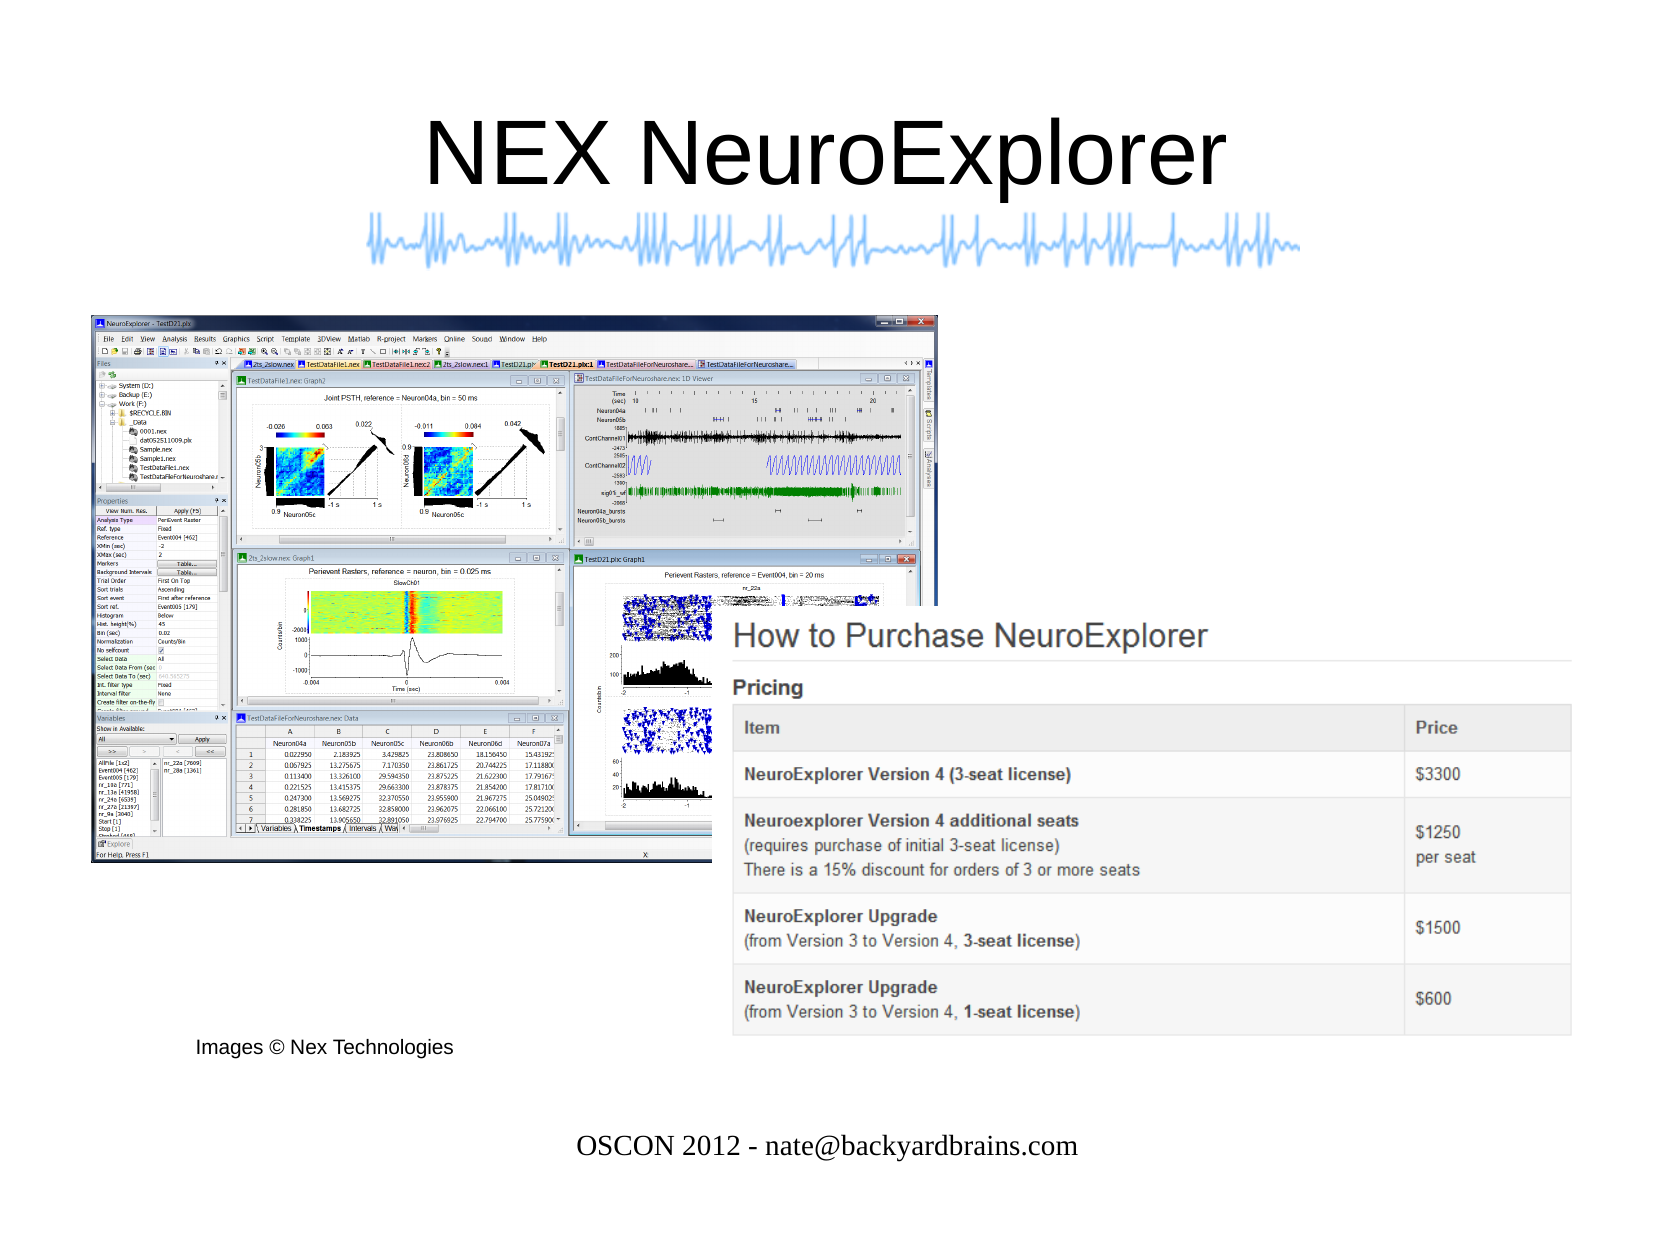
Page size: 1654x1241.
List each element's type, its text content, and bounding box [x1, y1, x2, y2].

picture [91, 315, 1590, 1051]
title Images © Nex Technologies [86, 1007, 563, 1088]
title NEX NeuroExplorer [82, 56, 1571, 250]
picture [366, 209, 1300, 271]
